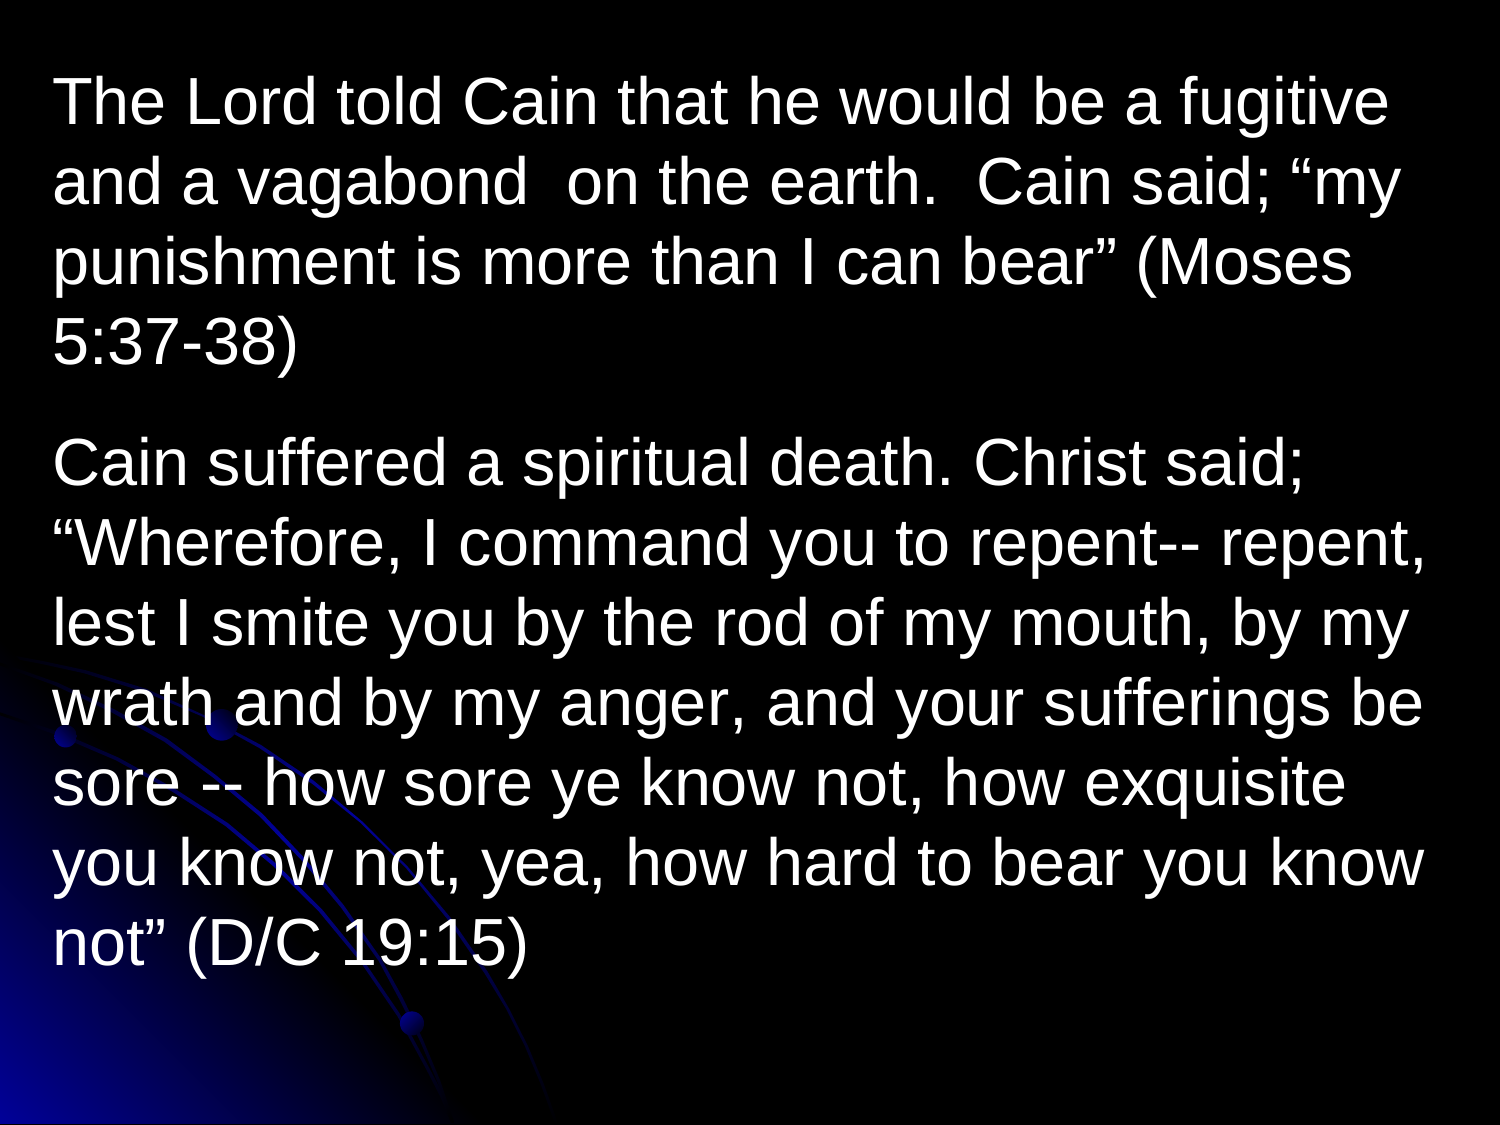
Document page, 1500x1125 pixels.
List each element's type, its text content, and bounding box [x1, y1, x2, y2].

text_box The Lord told Cain that he would be a fugitive and a vagabond on the earth. Cain said; “my punishment is more than I can bear” (Moses 5:37-38) Cain suffered a spiritual death. Christ said; “Wherefore, I command you to repent-- repent, lest I smite you by the rod of my mouth, by my wrath and by my anger, and your sufferings be sore -- how sore ye know not, how exquisite you know not, yea, how hard to bear you know not” (D/C 19:15) [37, 50, 1476, 987]
